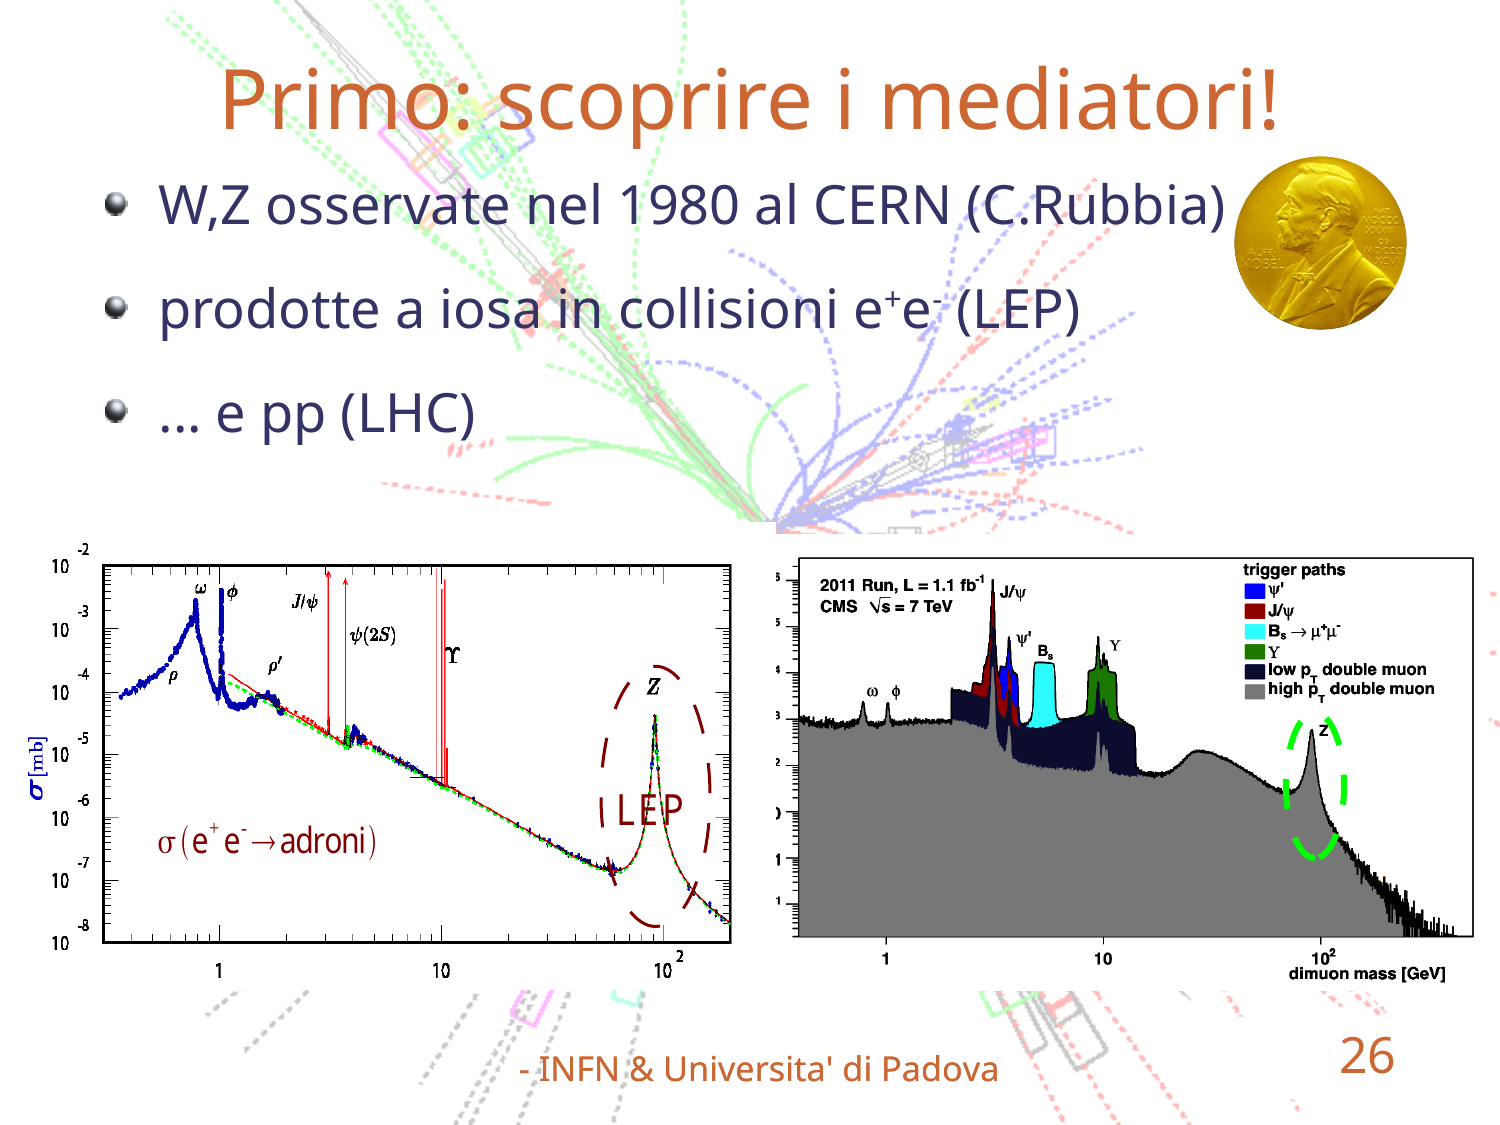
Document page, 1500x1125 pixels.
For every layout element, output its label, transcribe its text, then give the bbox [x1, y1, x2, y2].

chart [152, 816, 382, 876]
title Primo: scoprire i mediatori! [37, 34, 1463, 160]
list W,Z osservate nel 1980 al CERN (C.Rubbia) prodotte a iosa in collisioni e+e- (LEP) ... e pp (LHC) [87, 167, 1449, 534]
chart [612, 784, 692, 852]
picture [0, 0, 1500, 1125]
